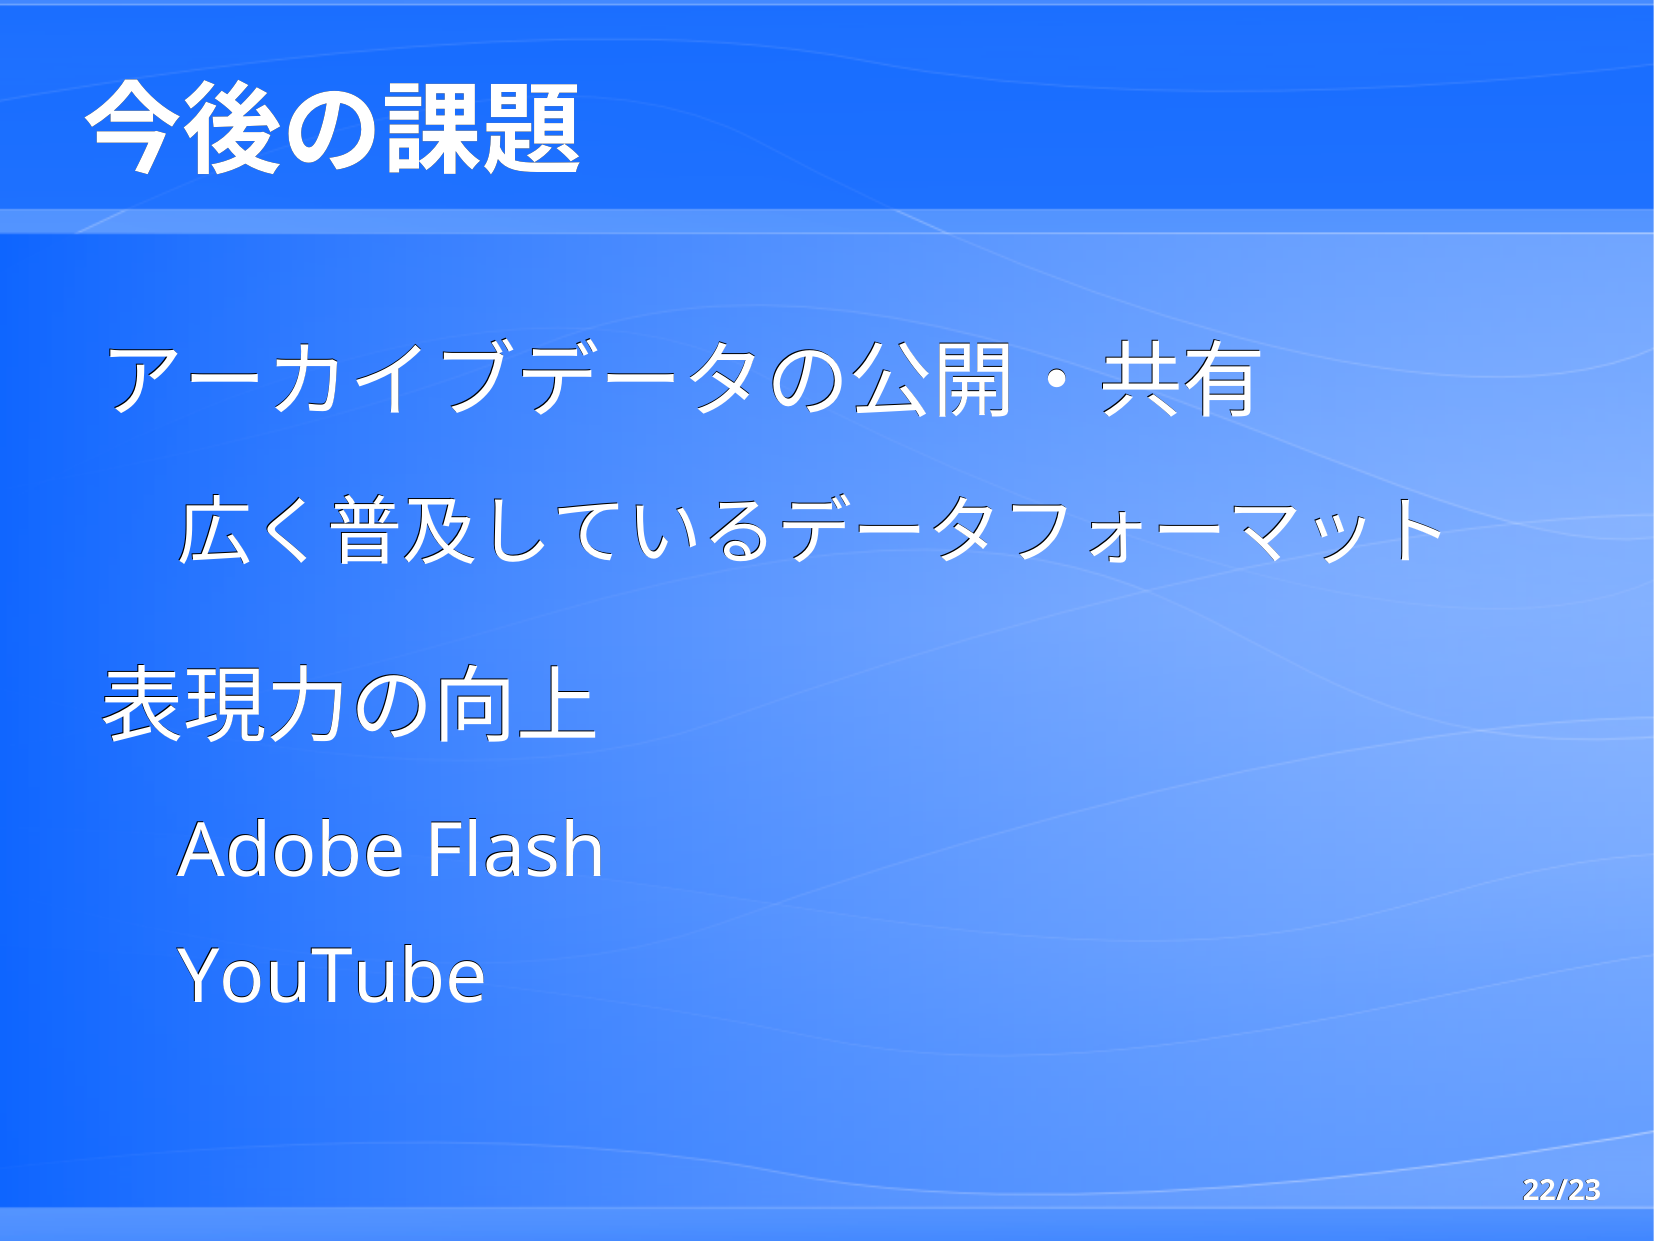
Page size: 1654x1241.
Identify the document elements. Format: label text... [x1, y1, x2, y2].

title 今後の課題 [23, 8, 1625, 237]
list アーカイブデータの公開・共有 広く普及しているデータフォーマット [82, 313, 1571, 526]
list 表現力の向上 Adobe Flash YouTube [82, 638, 1571, 975]
picture [0, 0, 1654, 1241]
